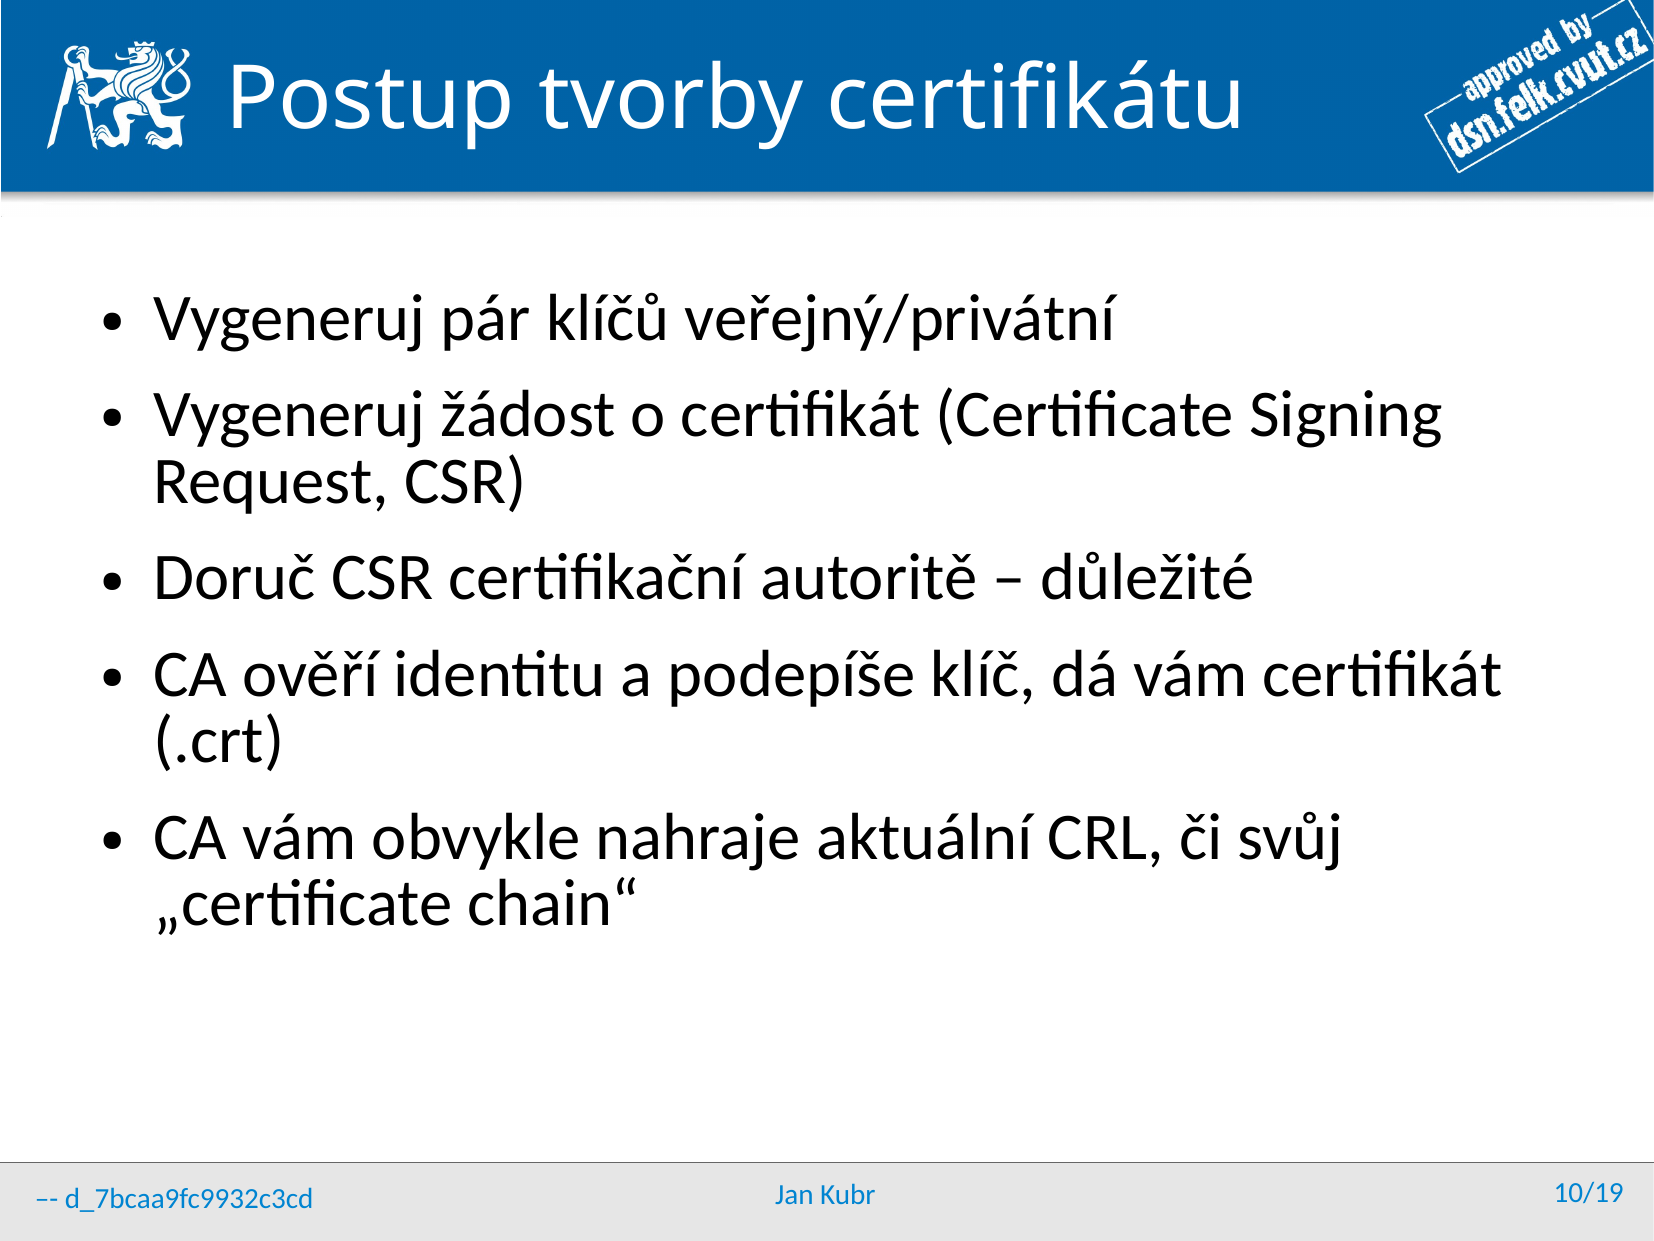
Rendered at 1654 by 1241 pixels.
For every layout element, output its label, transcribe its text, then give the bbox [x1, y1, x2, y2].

list Vygeneruj pár klíčů veřejný/privátní Vygeneruj žádost o certifikát (Certificate Signing Request, CSR) Doruč CSR certifikační autoritě – důležité CA ověří identitu a podepíše klíč, dá vám certifikát (.crt) CA vám obvykle nahraje aktuální CRL, či svůj „certificate chain“ [82, 290, 1571, 1010]
picture [1, 0, 1654, 217]
title Postup tvorby certifikátu [225, 0, 1426, 188]
